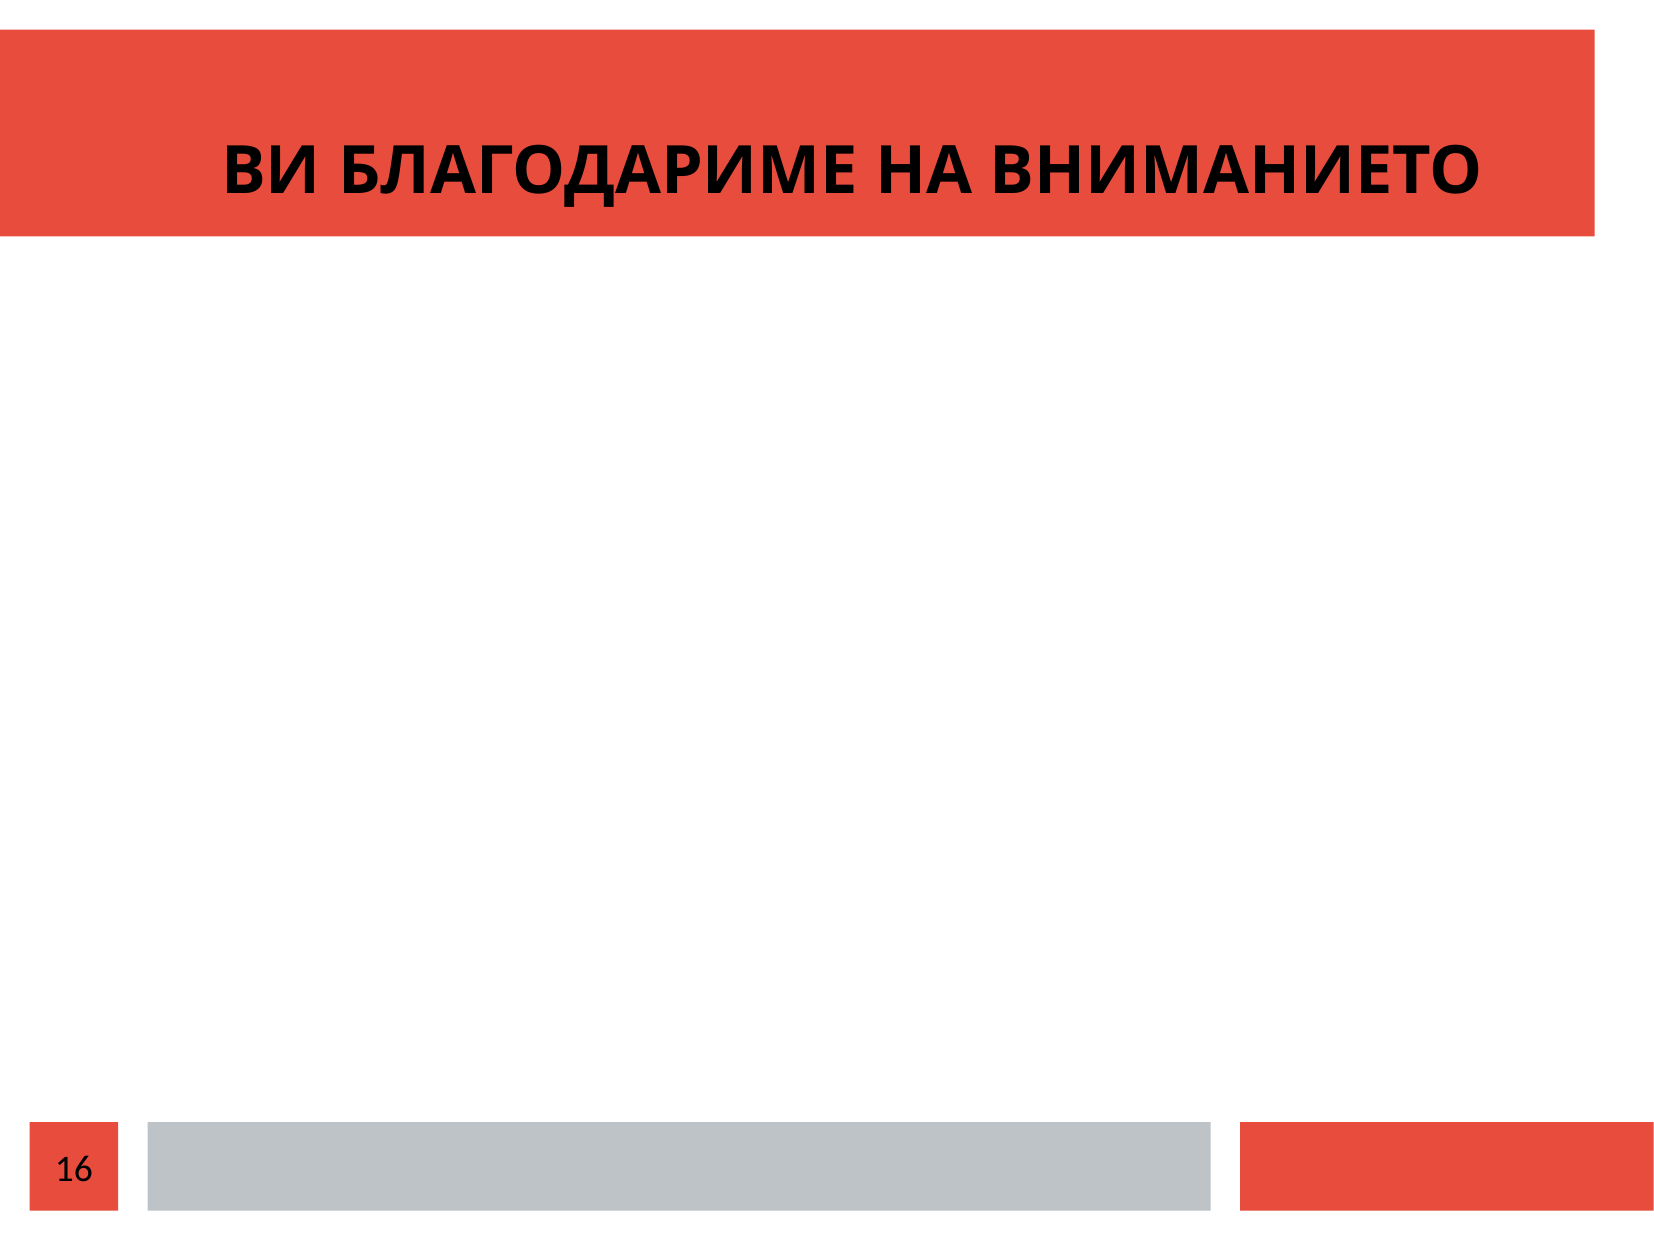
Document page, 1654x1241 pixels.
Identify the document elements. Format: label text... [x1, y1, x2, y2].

text_box [29, 1122, 119, 1211]
title ВИ БЛАГОДАРИМЕ НА ВНИМАНИЕТО [59, 59, 1595, 207]
